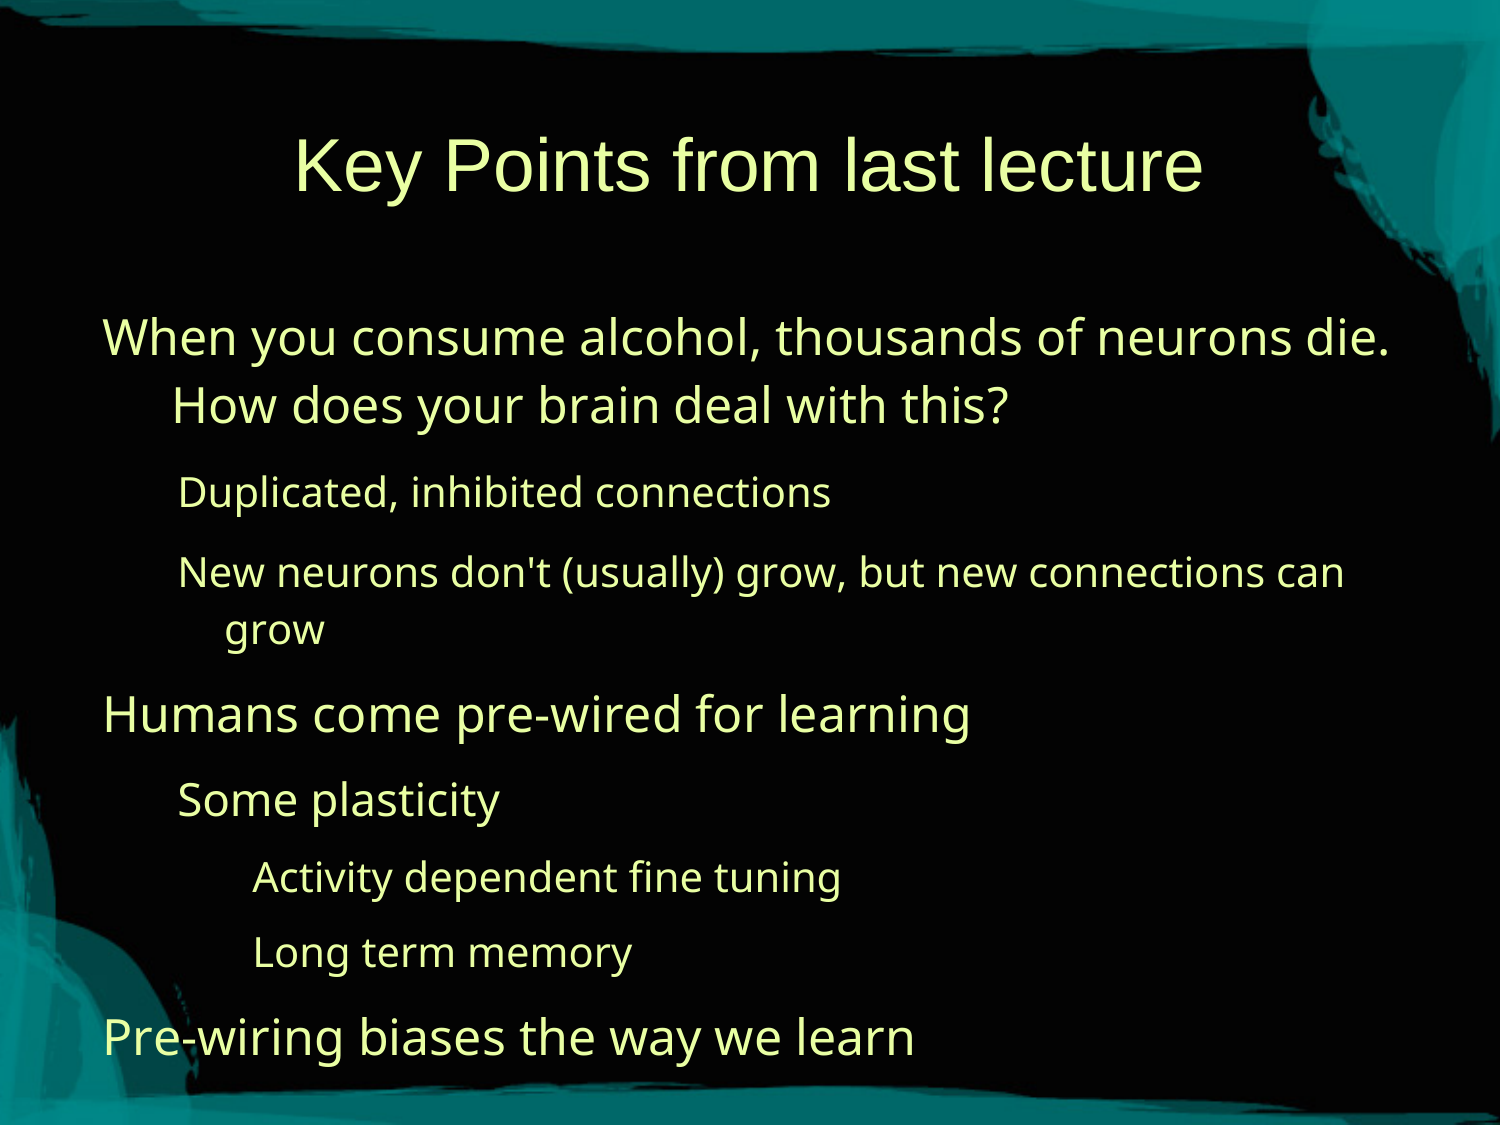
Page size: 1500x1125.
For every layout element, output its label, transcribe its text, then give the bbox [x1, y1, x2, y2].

list When you consume alcohol, thousands of neurons die. How does your brain deal with this? Duplicated, inhibited connections New neurons don't (usually) grow, but new connections can grow Humans come pre-wired for learning Some plasticity Activity dependent fine tuning Long term memory Pre-wiring biases the way we learn [87, 294, 1413, 1020]
picture [0, 0, 1500, 1125]
title Key Points from last lecture [87, 69, 1413, 263]
